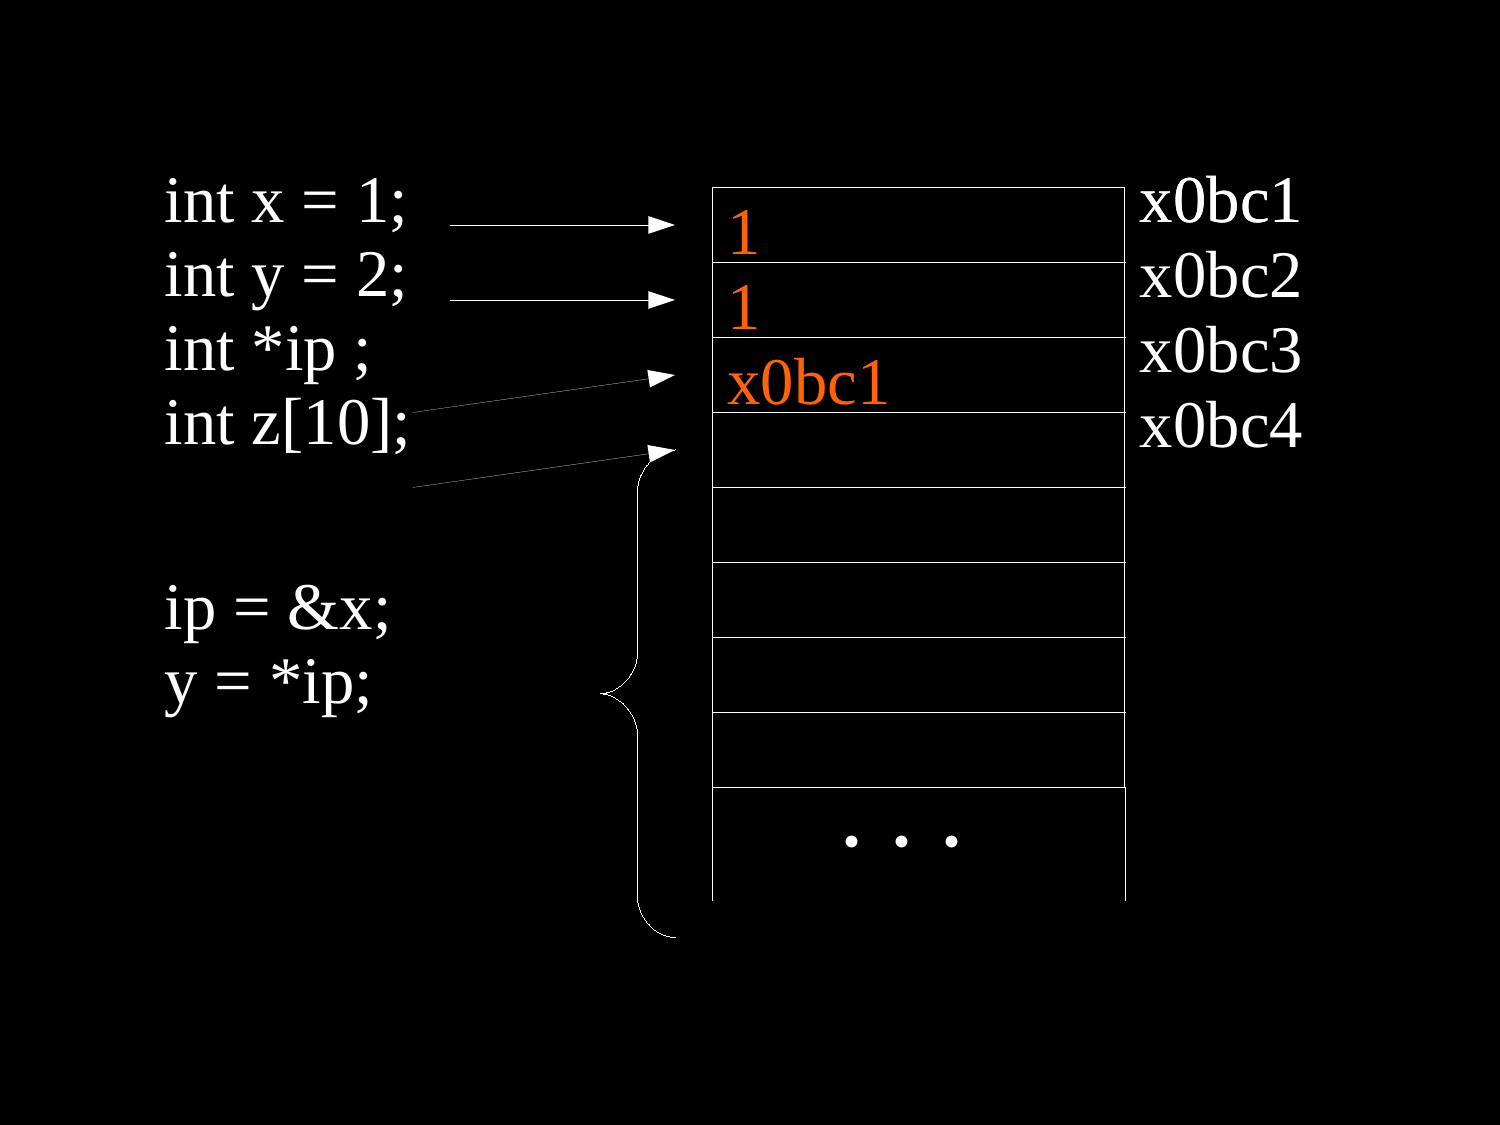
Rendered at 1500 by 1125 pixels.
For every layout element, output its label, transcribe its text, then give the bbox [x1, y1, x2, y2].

text_box 1 [712, 187, 1125, 262]
text_box int x = 1; int y = 2; int *ip ; int z[10]; [150, 155, 638, 541]
text_box x0bc1 [712, 337, 975, 427]
text_box ip = &x; y = *ip; [150, 562, 638, 933]
text_box . . . [825, 750, 1013, 876]
text_box x0bc3 [1125, 305, 1388, 380]
text_box x0bc1 [1125, 155, 1388, 245]
text_box 1 [712, 262, 1125, 352]
text_box x0bc2 [1125, 245, 1388, 305]
text_box x0bc4 [1125, 380, 1388, 470]
